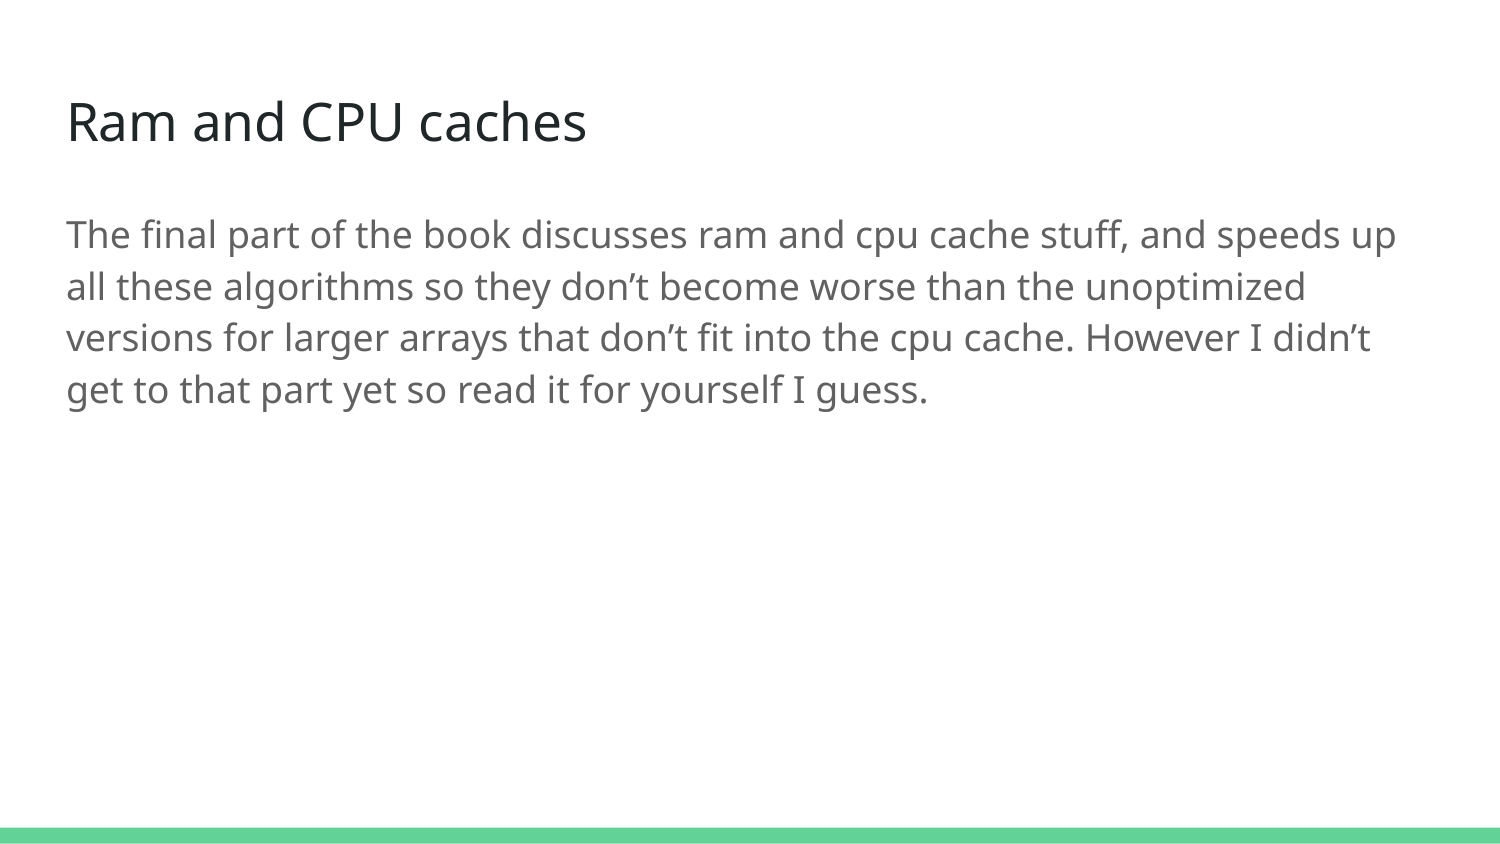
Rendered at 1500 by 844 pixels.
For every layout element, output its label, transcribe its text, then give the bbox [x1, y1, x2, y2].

list The final part of the book discusses ram and cpu cache stuff, and speeds up all these algorithms so they don’t become worse than the unoptimized versions for larger arrays that don’t fit into the cpu cache. However I didn’t get to that part yet so read it for yourself I guess. [51, 189, 1449, 750]
title Ram and CPU caches [51, 72, 1449, 167]
